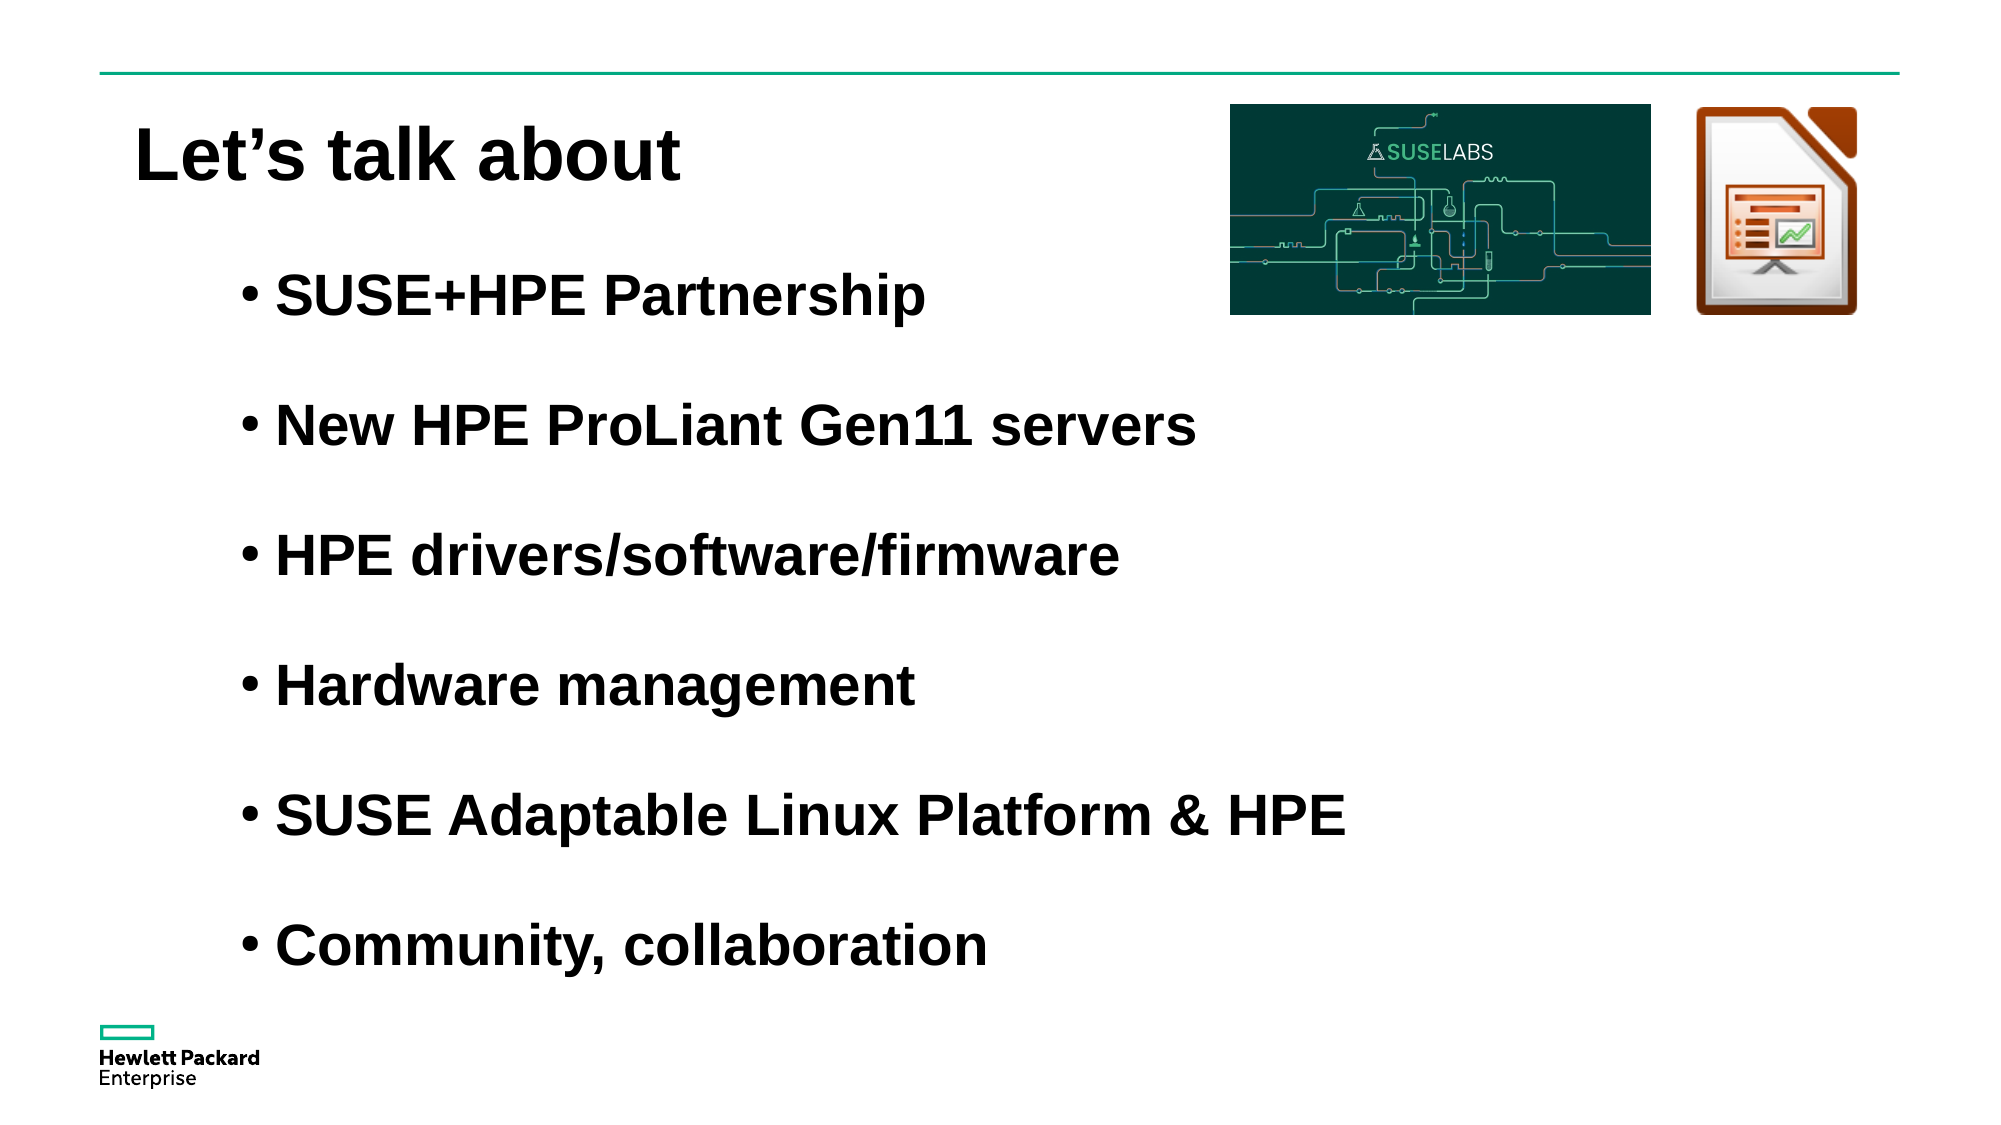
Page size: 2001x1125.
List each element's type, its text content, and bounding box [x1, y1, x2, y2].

picture [1678, 107, 1876, 315]
picture [1230, 104, 1651, 315]
text_box SUSE+HPE Partnership New HPE ProLiant Gen11 servers HPE drivers/software/firmware Hardware management SUSE Adaptable Linux Platform & HPE Community, collaboration [225, 254, 1891, 1125]
text_box Let’s talk about [120, 104, 1230, 204]
